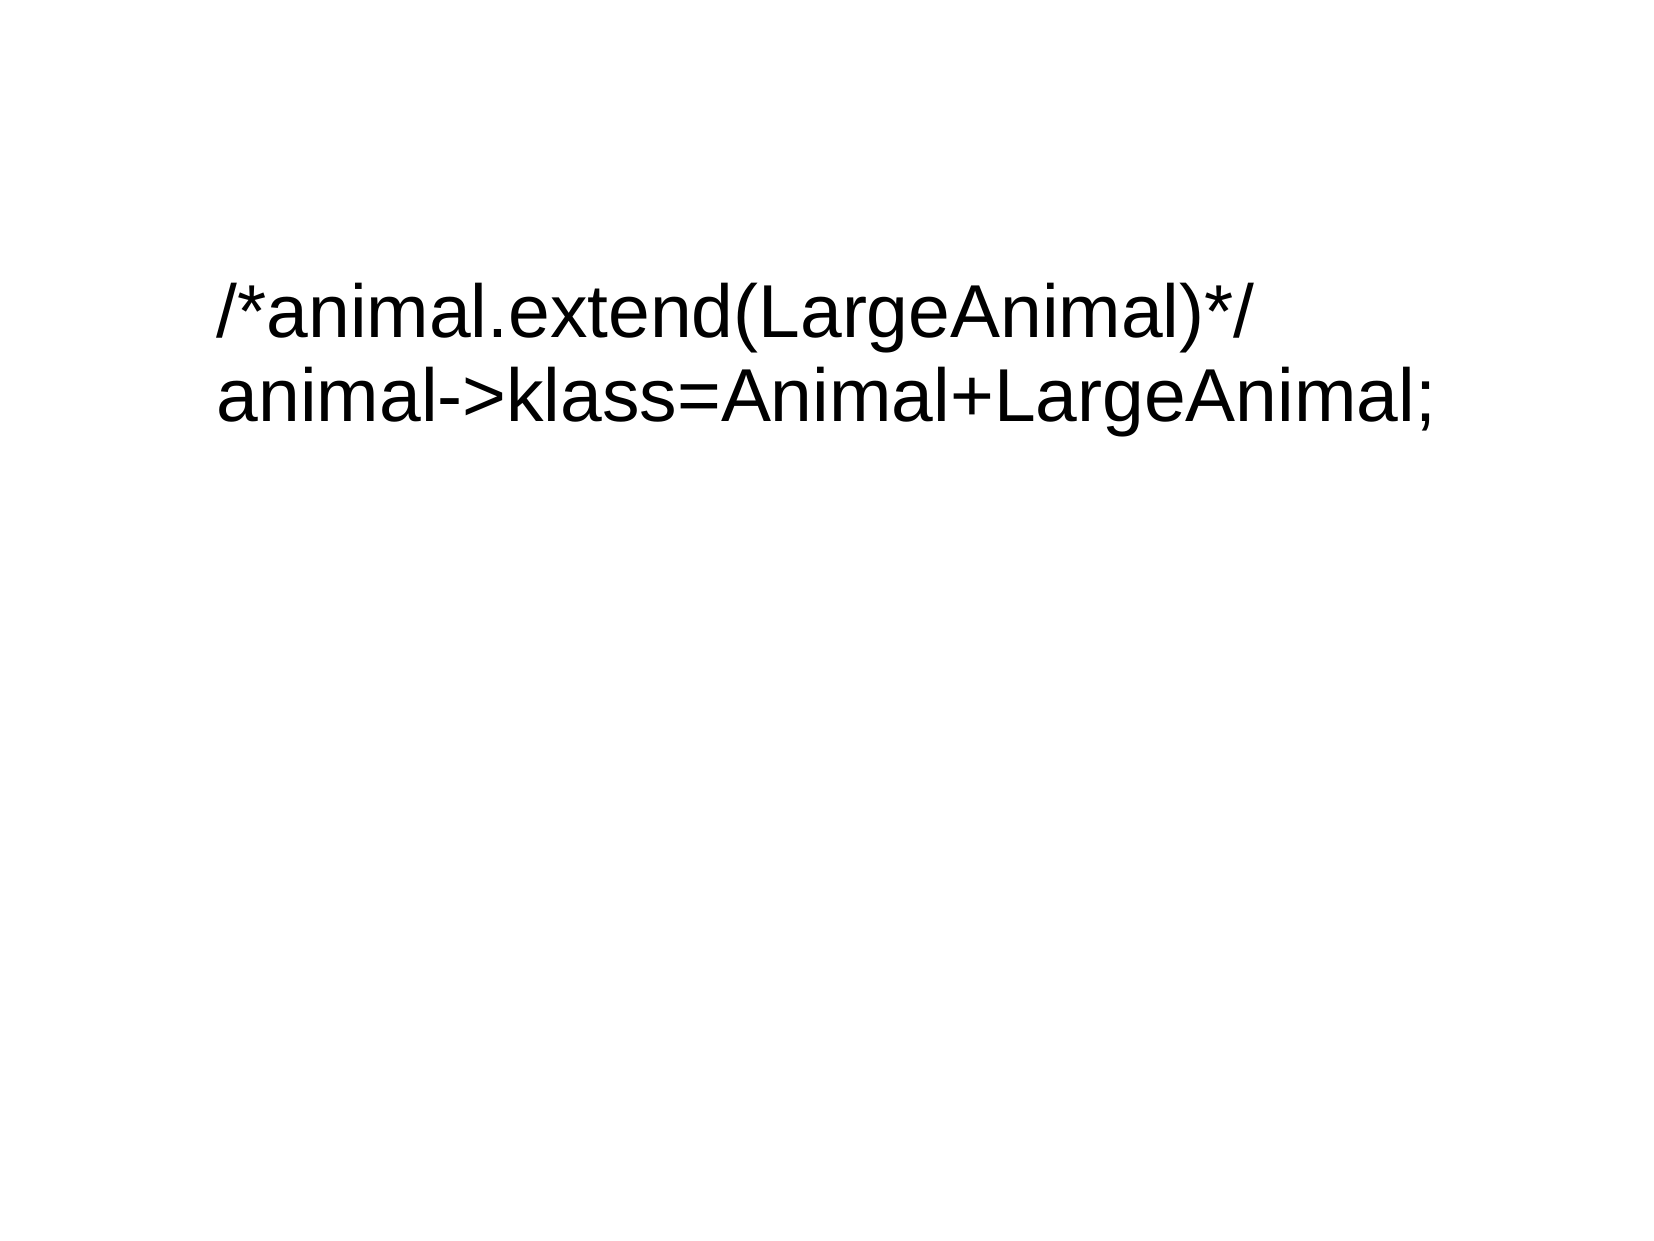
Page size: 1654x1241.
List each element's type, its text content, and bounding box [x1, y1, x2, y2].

text_box /*animal.extend(LargeAnimal)*/ animal->klass=Animal+LargeAnimal; [201, 262, 1452, 446]
